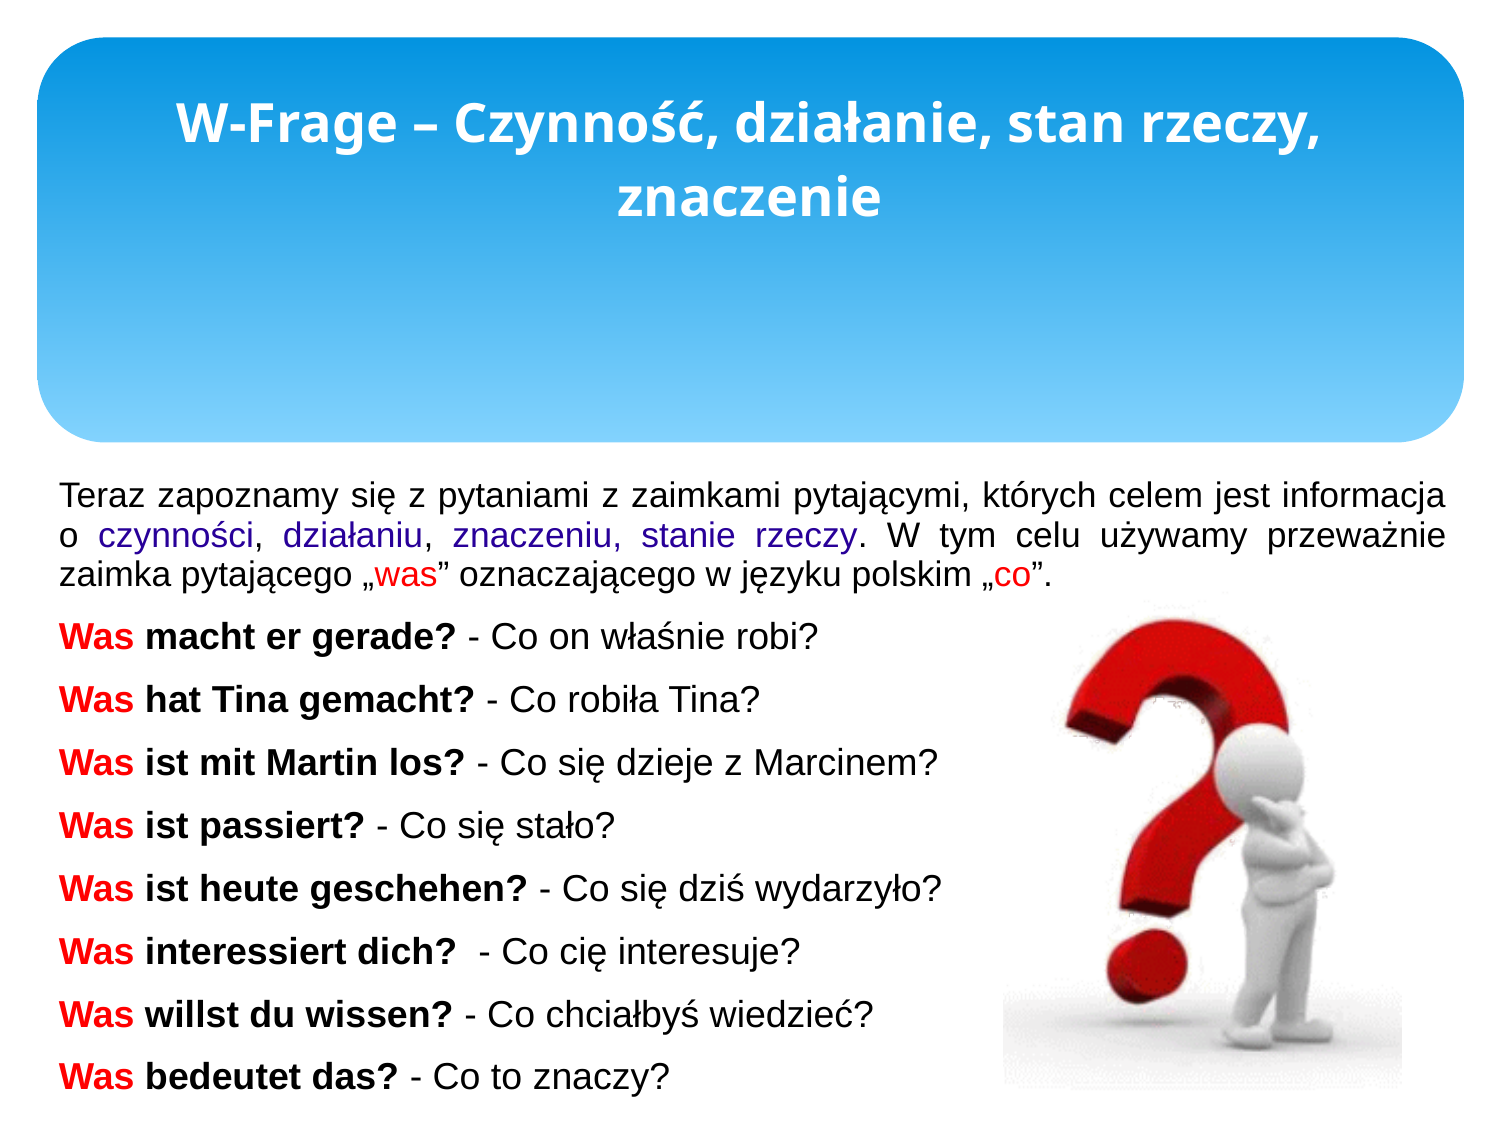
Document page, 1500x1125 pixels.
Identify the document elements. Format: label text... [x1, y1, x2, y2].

picture [1003, 590, 1402, 1093]
title W-Frage – Czynność, działanie, stan rzeczy, znaczenie [75, 62, 1425, 254]
subtitle Teraz zapoznamy się z pytaniami z zaimkami pytającymi, których celem jest informacja o czynności, działaniu, znaczeniu, stanie rzeczy. W tym celu używamy przeważnie zaimka pytającego „was” oznaczającego w języku polskim „co”. Was macht er gerade? - Co on właśnie robi? Was hat Tina gemacht? - Co robiła Tina? Was ist mit Martin los? - Co się dzieje z Marcinem? Was ist passiert? - Co się stało? Was ist heute geschehen? - Co się dziś wydarzyło? Was interessiert dich? - Co cię interesuje? Was willst du wissen? - Co chciałbyś wiedzieć? Was bedeutet das? - Co to znaczy? [59, 467, 1447, 1125]
